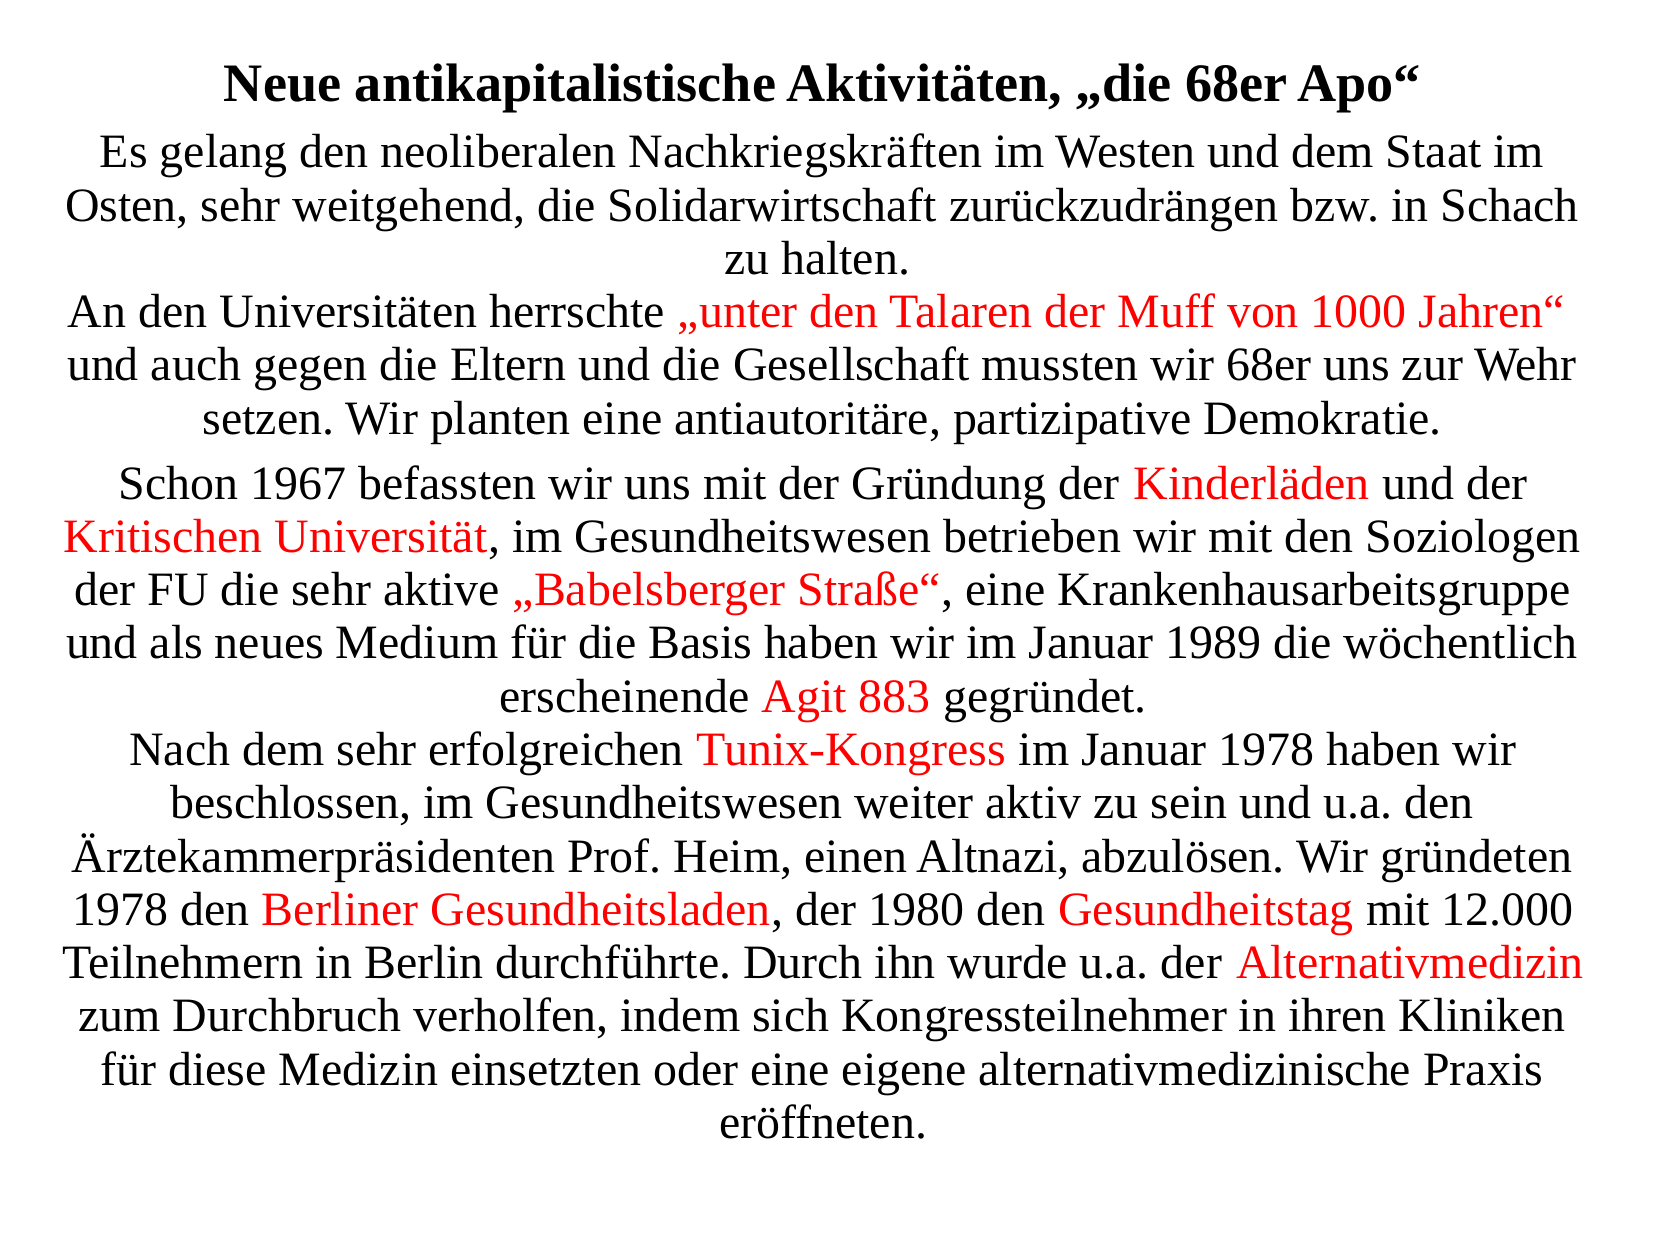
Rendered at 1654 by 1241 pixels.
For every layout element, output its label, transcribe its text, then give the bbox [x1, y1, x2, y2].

text_box Neue antikapitalistische Aktivitäten, „die 68er Apo“ Es gelang den neoliberalen Nachkriegskräften im Westen und dem Staat im Osten, sehr weitgehend, die Solidarwirtschaft zurückzudrängen bzw. in Schach zu halten. An den Universitäten herrschte „unter den Talaren der Muff von 1000 Jahren“ und auch gegen die Eltern und die Gesellschaft mussten wir 68er uns zur Wehr setzen. Wir planten eine antiautoritäre, partizipative Demokratie. Schon 1967 befassten wir uns mit der Gründung der Kinderläden und der Kritischen Universität, im Gesundheitswesen betrieben wir mit den Soziologen der FU die sehr aktive „Babelsberger Straße“, eine Krankenhausarbeitsgruppe und als neues Medium für die Basis haben wir im Januar 1989 die wöchentlich erscheinende Agit 883 gegründet. Nach dem sehr erfolgreichen Tunix-Kongress im Januar 1978 haben wir beschlossen, im Gesundheitswesen weiter aktiv zu sein und u.a. den Ärztekammerpräsidenten Prof. Heim, einen Altnazi, abzulösen. Wir gründeten 1978 den Berliner Gesundheitsladen, der 1980 den Gesundheitstag mit 12.000 Teilnehmern in Berlin durchführte. Durch ihn wurde u.a. der Alternativmedizin zum Durchbruch verholfen, indem sich Kongressteilnehmer in ihren Kliniken für diese Medizin einsetzten oder eine eigene alternativmedizinische Praxis eröffneten. [47, 45, 1613, 1157]
